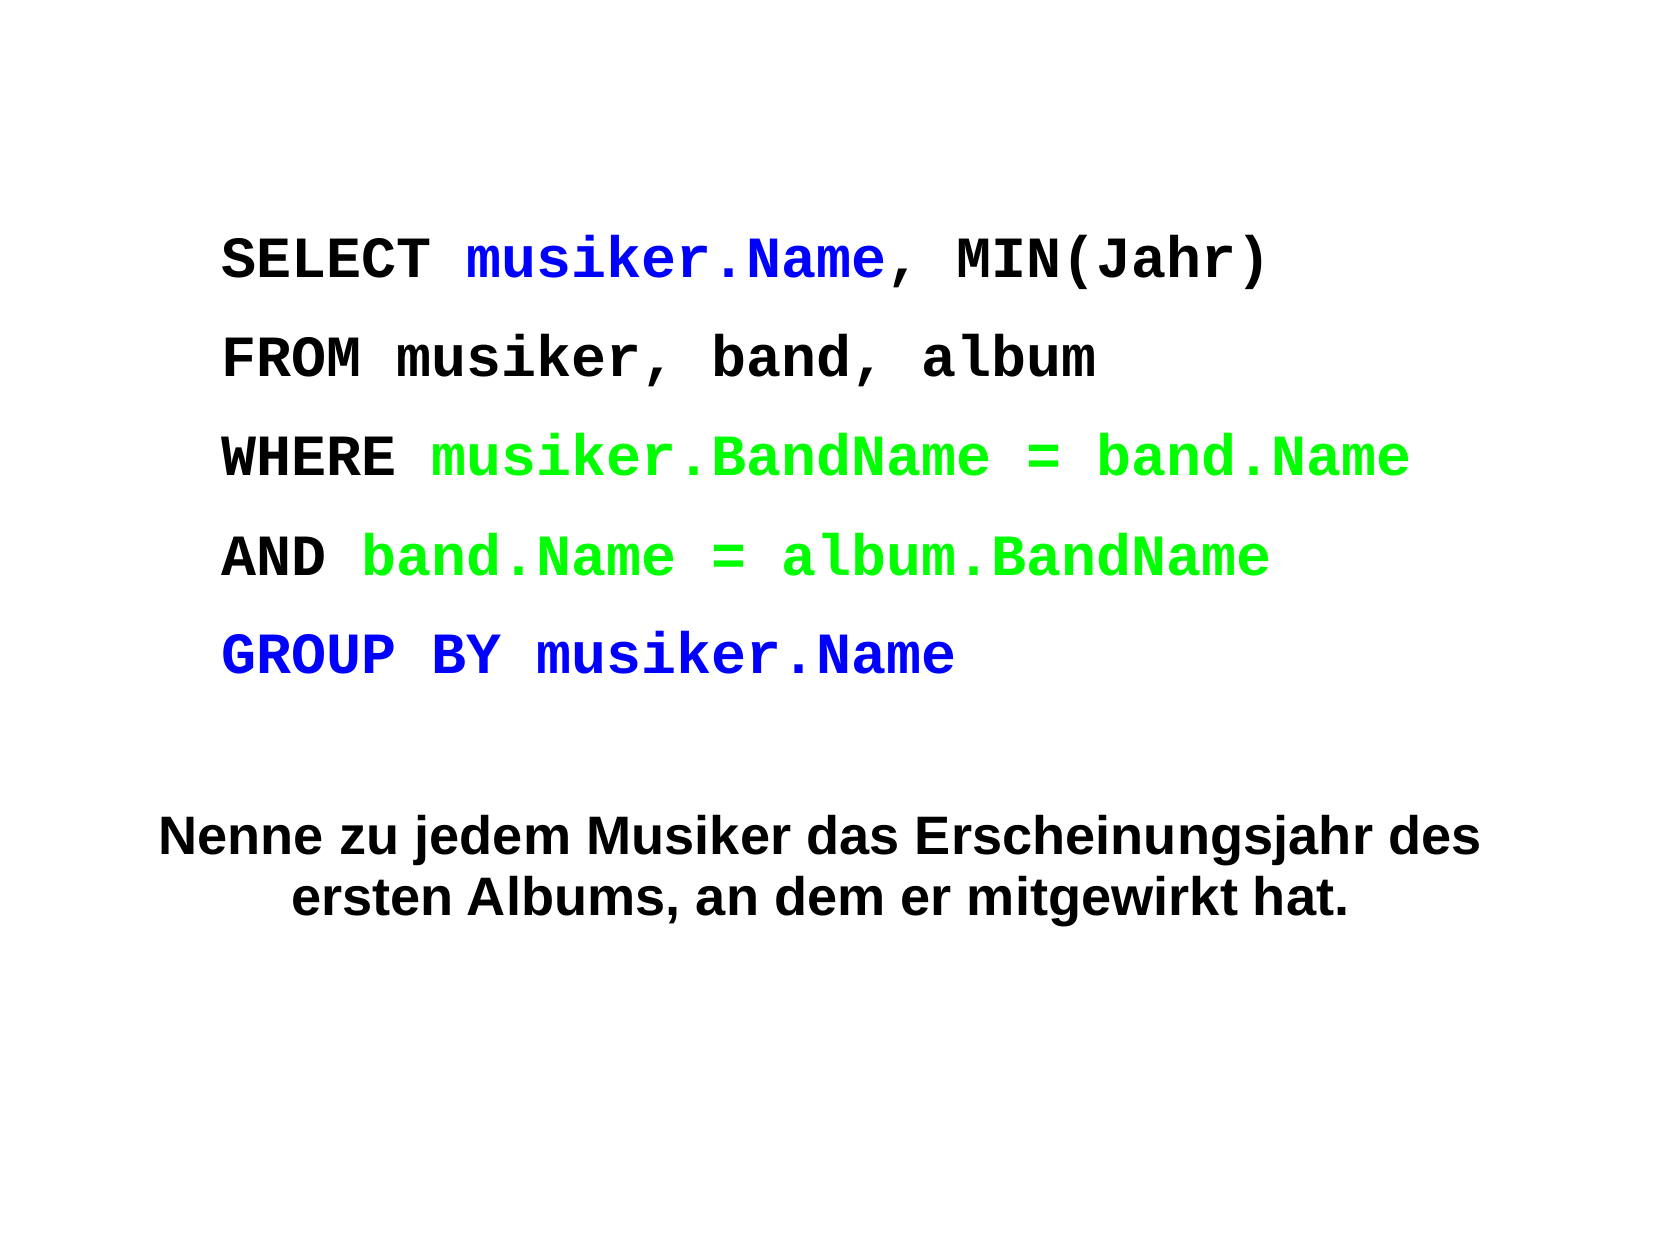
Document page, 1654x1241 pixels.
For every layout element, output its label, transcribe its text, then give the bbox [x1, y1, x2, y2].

title Nenne zu jedem Musiker das Erscheinungsjahr des ersten Albums, an dem er mitgewirkt hat. [76, 787, 1566, 945]
text_box SELECT musiker.Name, MIN(Jahr) FROM musiker, band, album WHERE musiker.BandName = band.Name AND band.Name = album.BandName GROUP BY musiker.Name [206, 188, 1565, 670]
